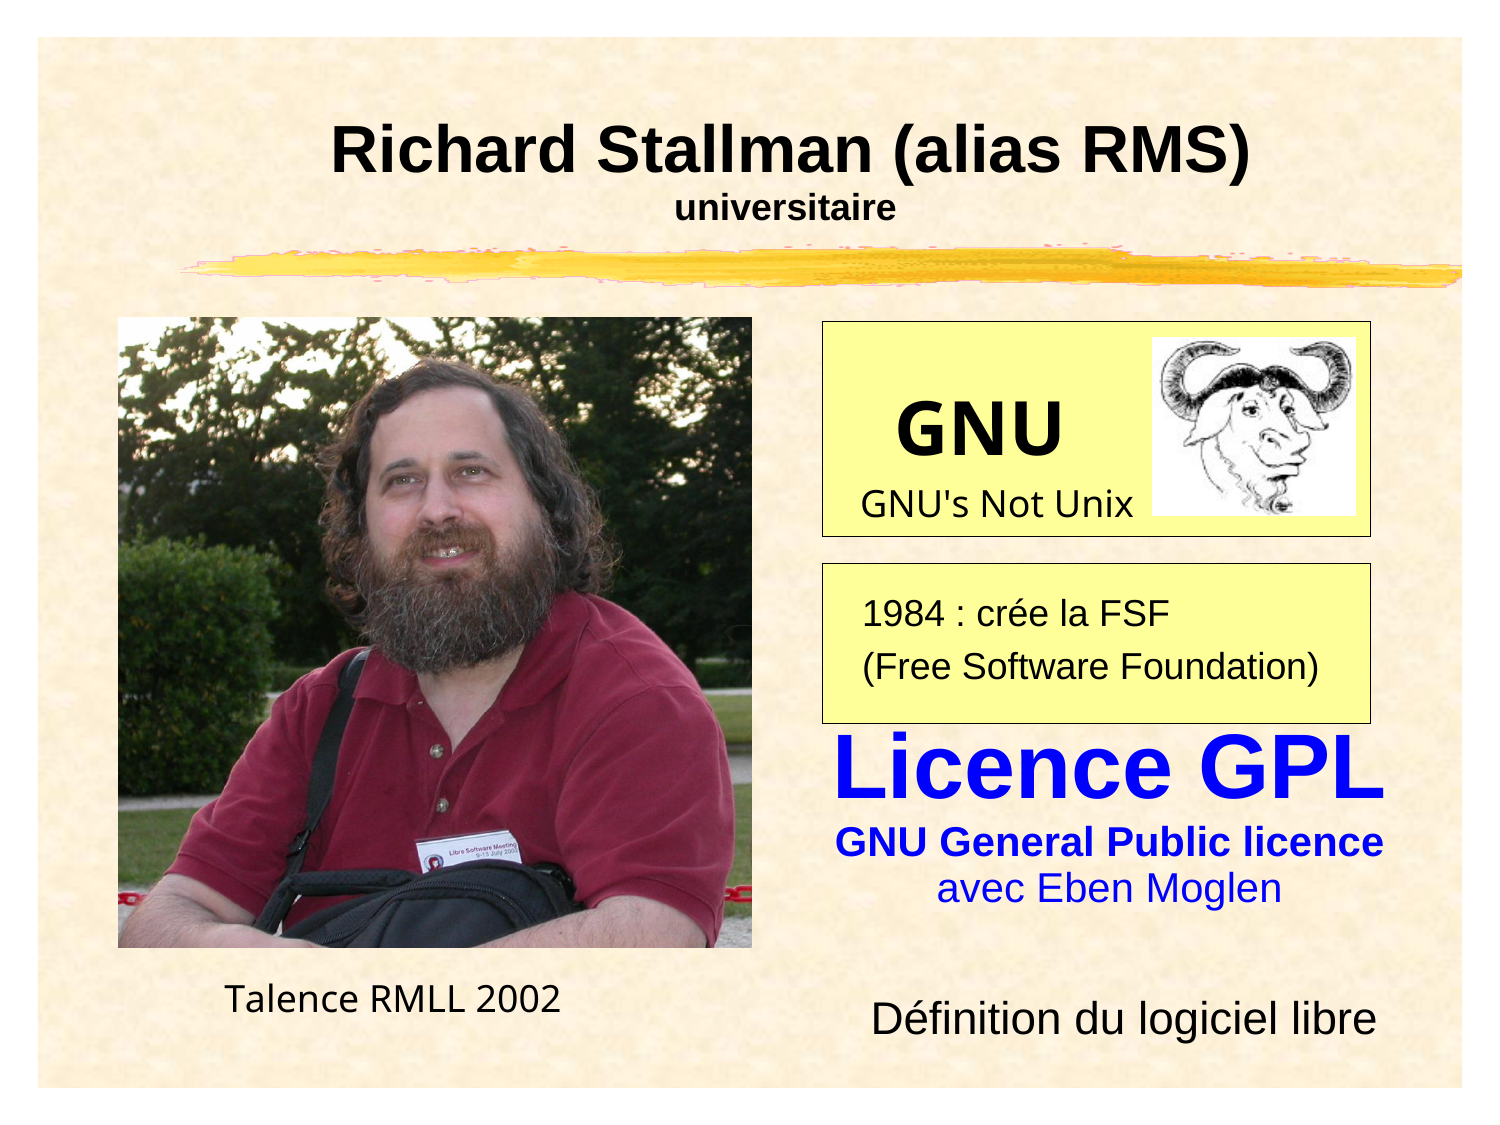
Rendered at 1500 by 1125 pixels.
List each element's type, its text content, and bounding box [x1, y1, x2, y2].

text_box [822, 563, 1371, 724]
text_box [822, 321, 1371, 537]
picture [37, 37, 1463, 1088]
text_box 1984 : crée la FSF (Free Software Foundation) [844, 592, 1346, 715]
text_box Talence RMLL 2002 [212, 972, 711, 1019]
text_box Richard Stallman (alias RMS) universitaire [318, 111, 1305, 270]
text_box GNU GNU's Not Unix [837, 375, 1146, 513]
text_box Licence GPL GNU General Public licence avec Eben Moglen [789, 715, 1419, 980]
text_box Définition du logiciel libre [816, 992, 1421, 1045]
